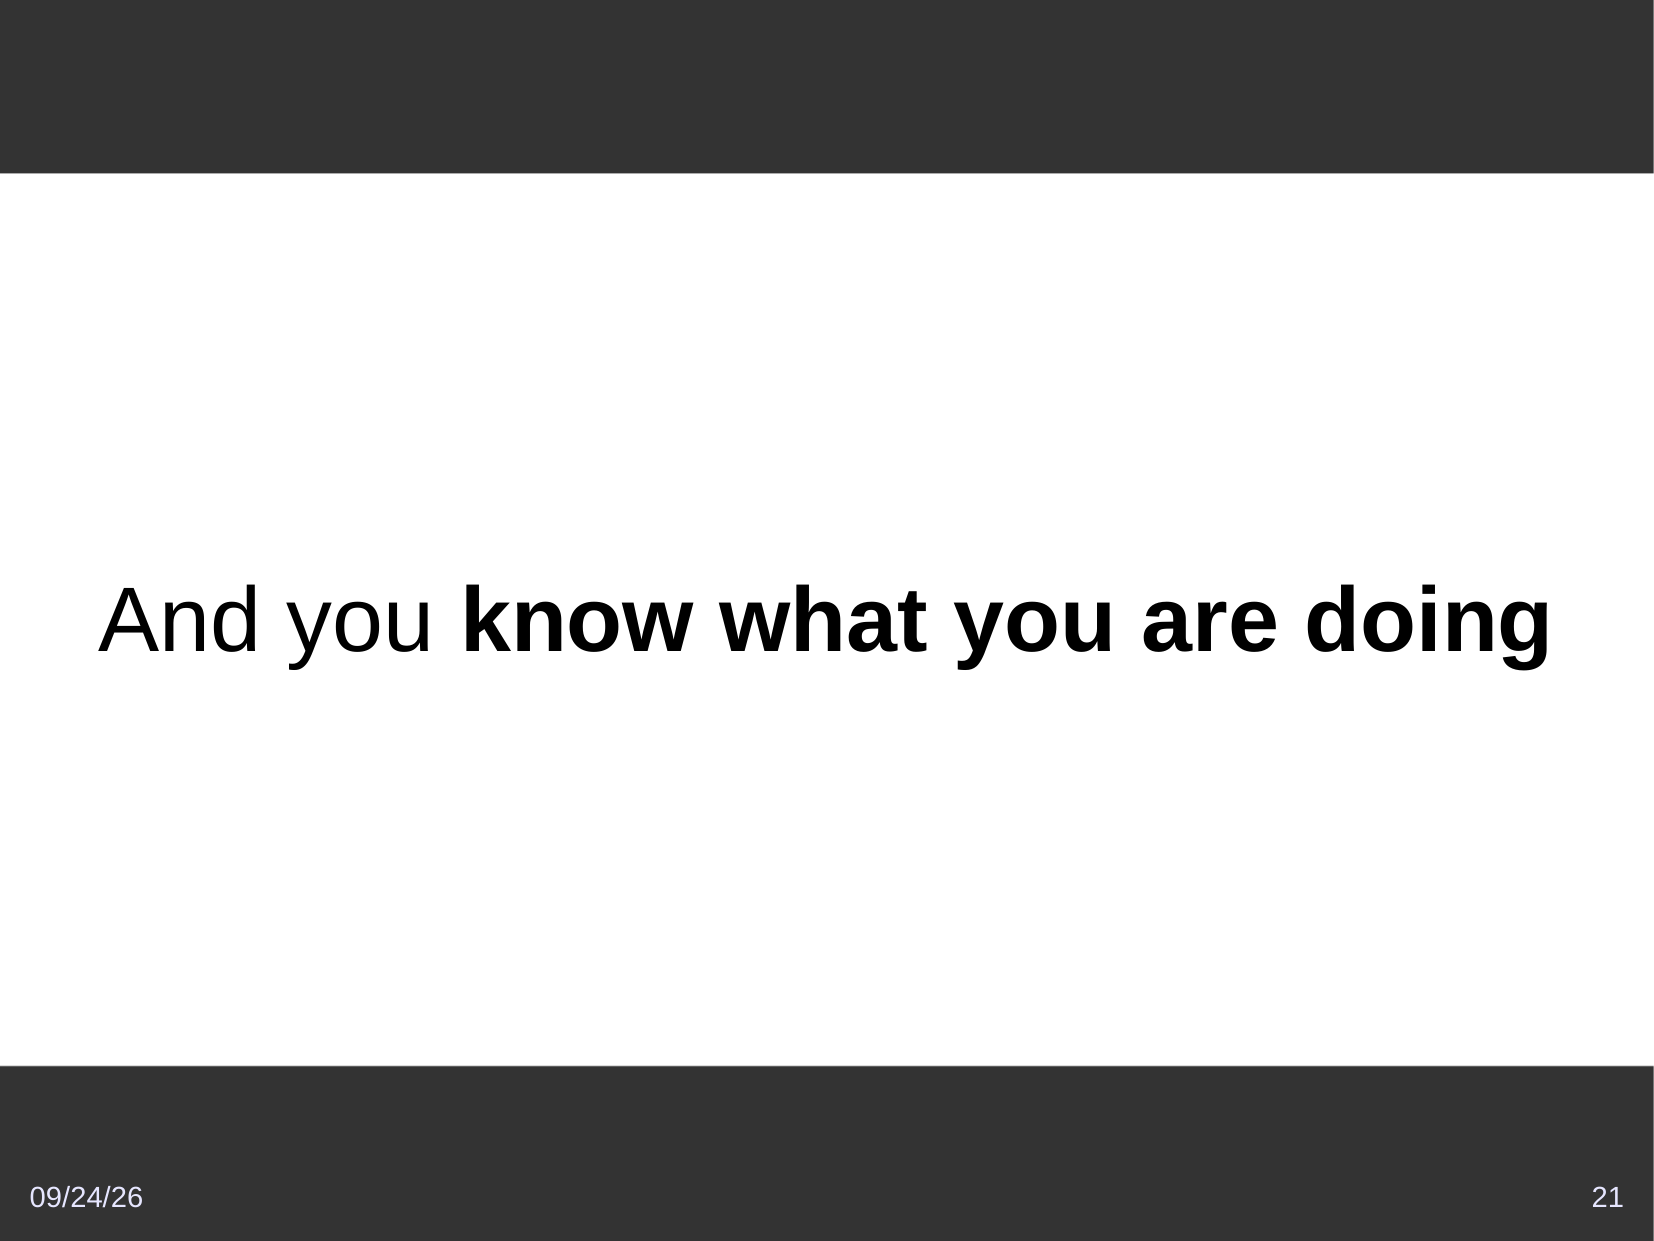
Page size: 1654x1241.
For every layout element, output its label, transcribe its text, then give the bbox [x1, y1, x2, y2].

subtitle And you know what you are doing [29, 214, 1625, 1027]
picture [0, 0, 1654, 1241]
